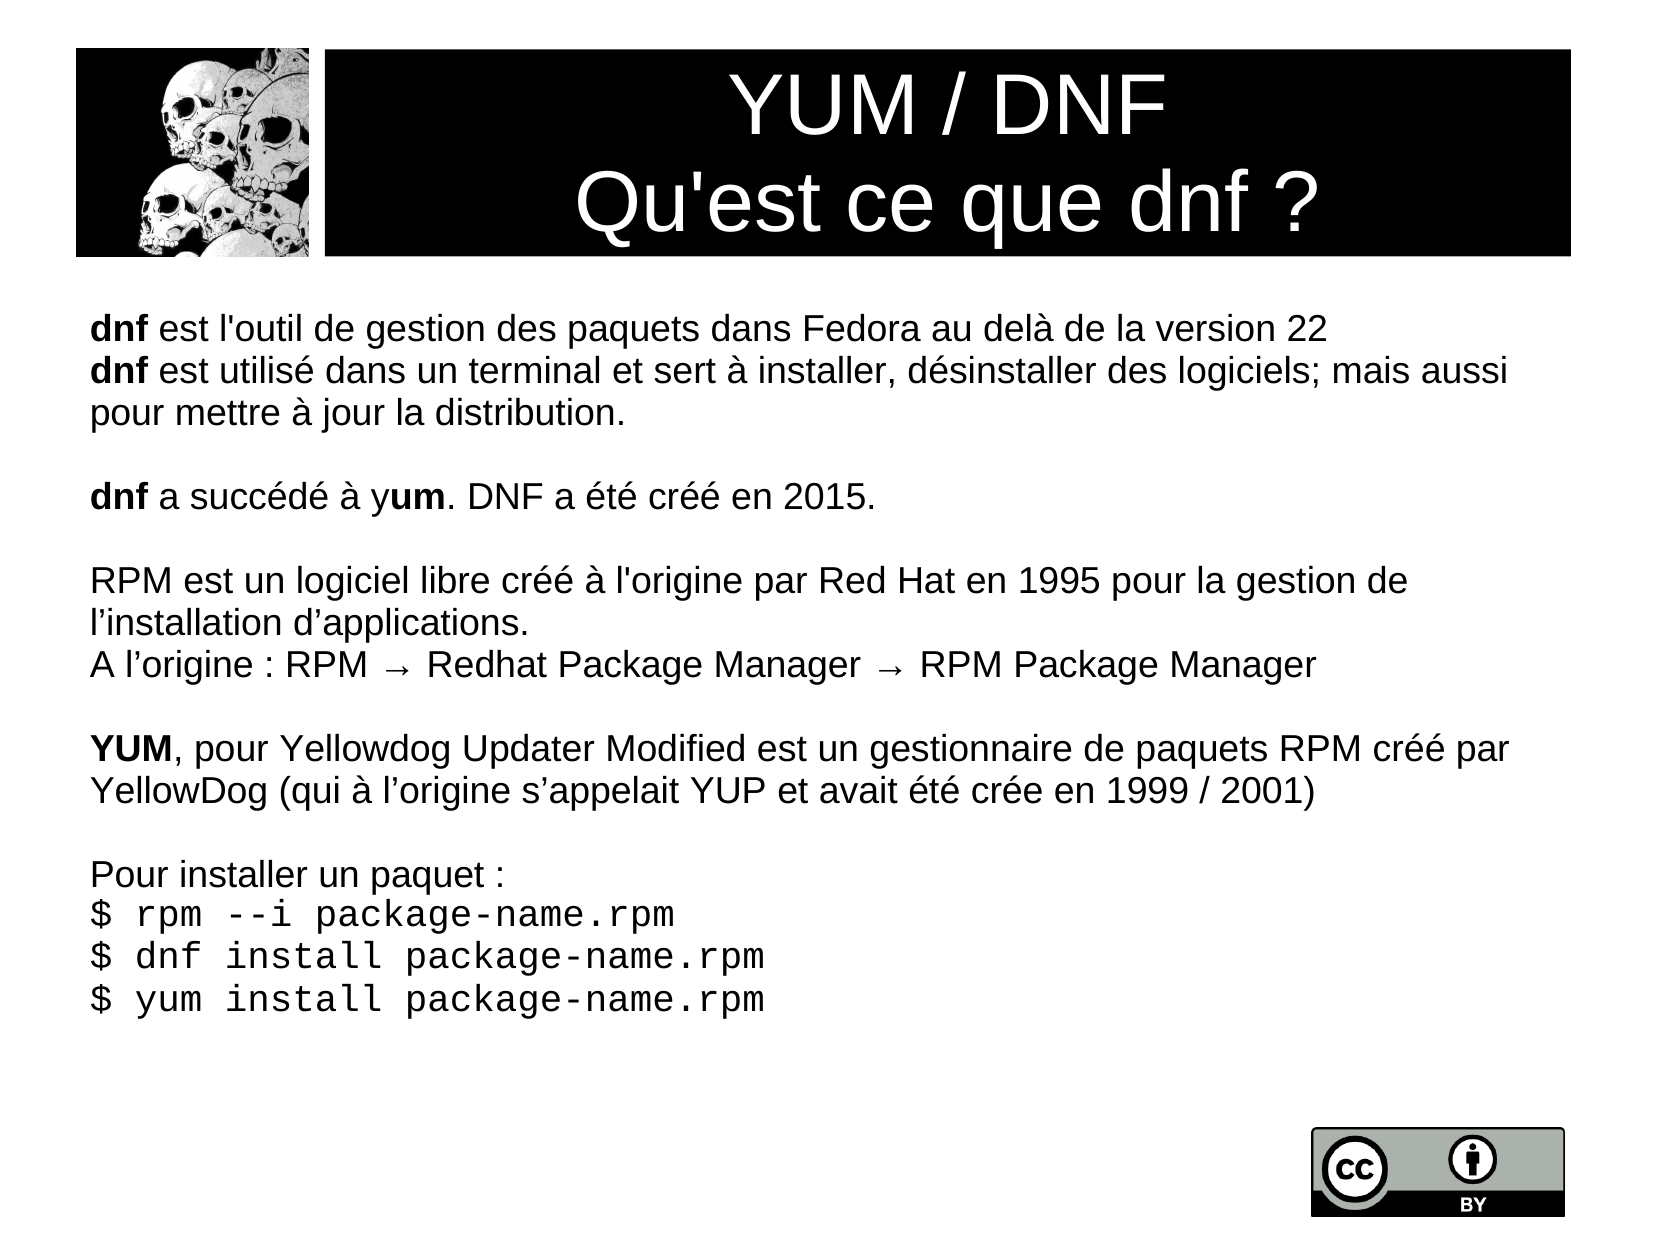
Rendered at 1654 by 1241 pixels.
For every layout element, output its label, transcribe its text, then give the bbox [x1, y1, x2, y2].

title YUM / DNF Qu'est ce que dnf ? [324, 49, 1571, 257]
picture [76, 48, 309, 257]
text_box dnf est l'outil de gestion des paquets dans Fedora au delà de la version 22 dnf est utilisé dans un terminal et sert à installer, désinstaller des logiciels; mais aussi pour mettre à jour la distribution. dnf a succédé à yum. DNF a été créé en 2015. RPM est un logiciel libre créé à l'origine par Red Hat en 1995 pour la gestion de l’installation d’applications. A l’origine : RPM → Redhat Package Manager → RPM Package Manager YUM, pour Yellowdog Updater Modified est un gestionnaire de paquets RPM créé par YellowDog (qui à l’origine s’appelait YUP et avait été crée en 1999 / 2001) Pour installer un paquet : $ rpm --i package-name.rpm $ dnf install package-name.rpm $ yum install package-name.rpm [75, 300, 1576, 1031]
picture [1311, 1127, 1565, 1217]
